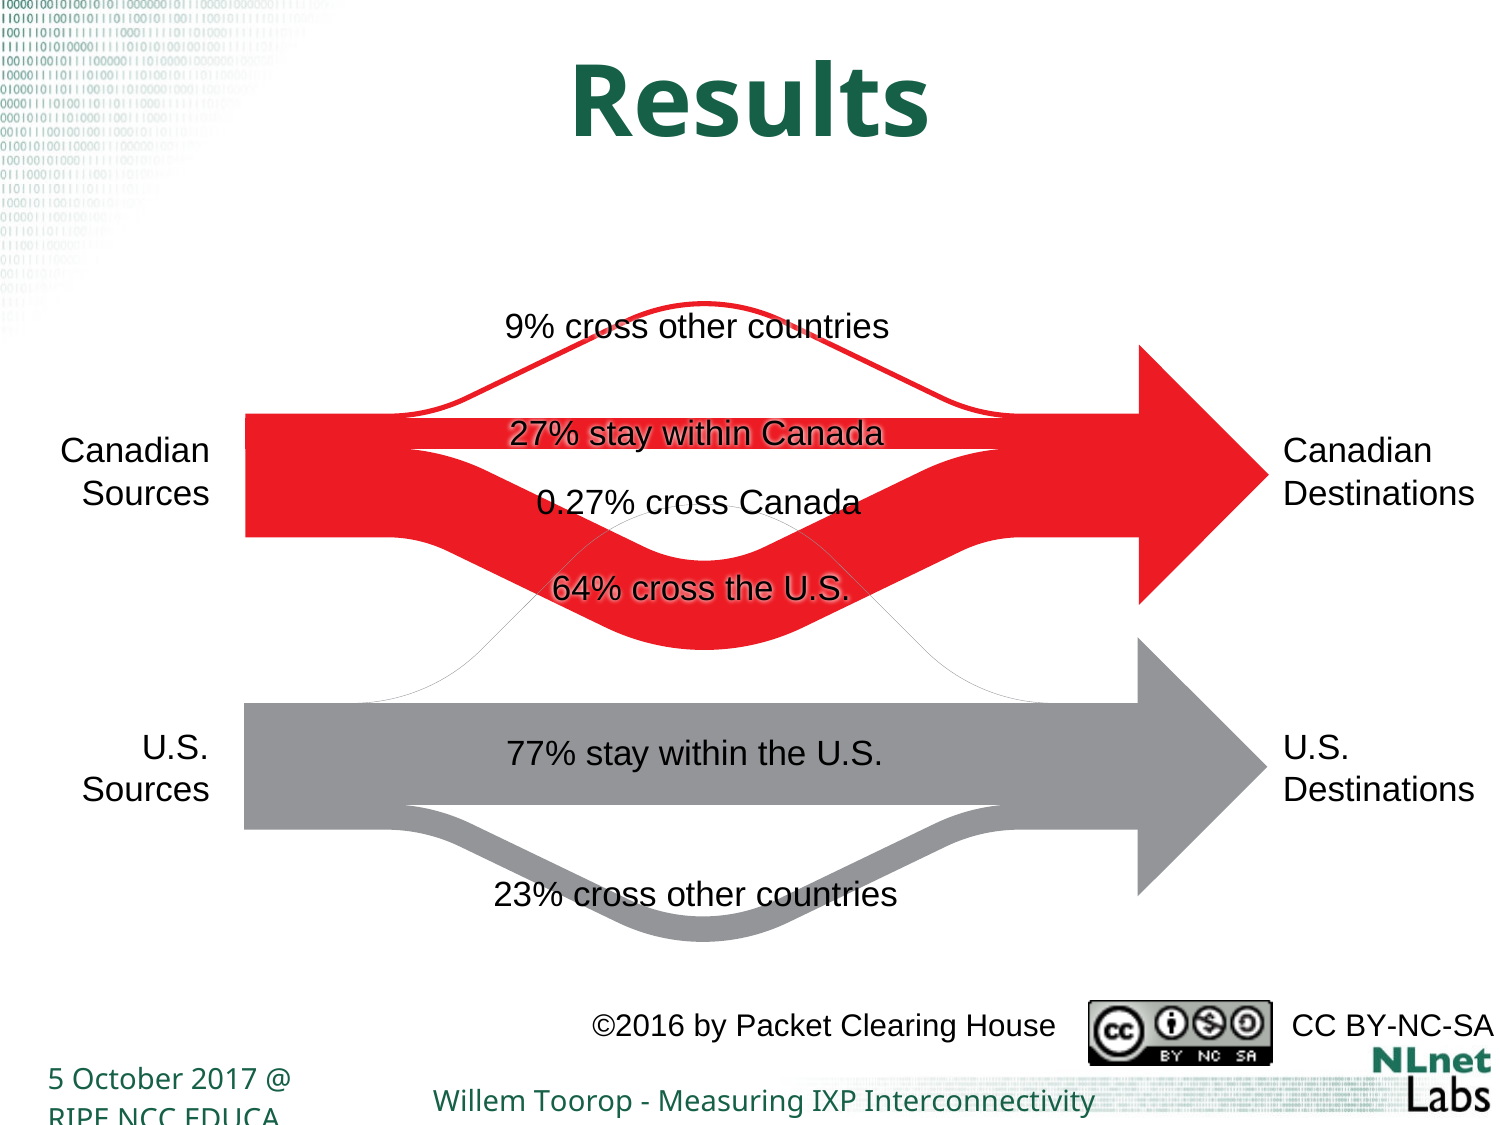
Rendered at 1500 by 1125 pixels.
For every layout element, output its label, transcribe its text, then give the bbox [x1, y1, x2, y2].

picture [775, 1061, 1492, 1124]
title Results [75, 3, 1425, 192]
picture [0, 0, 1477, 942]
text_box ©2016 by Packet Clearing House CC BY-NC-SA [577, 1000, 1500, 1061]
